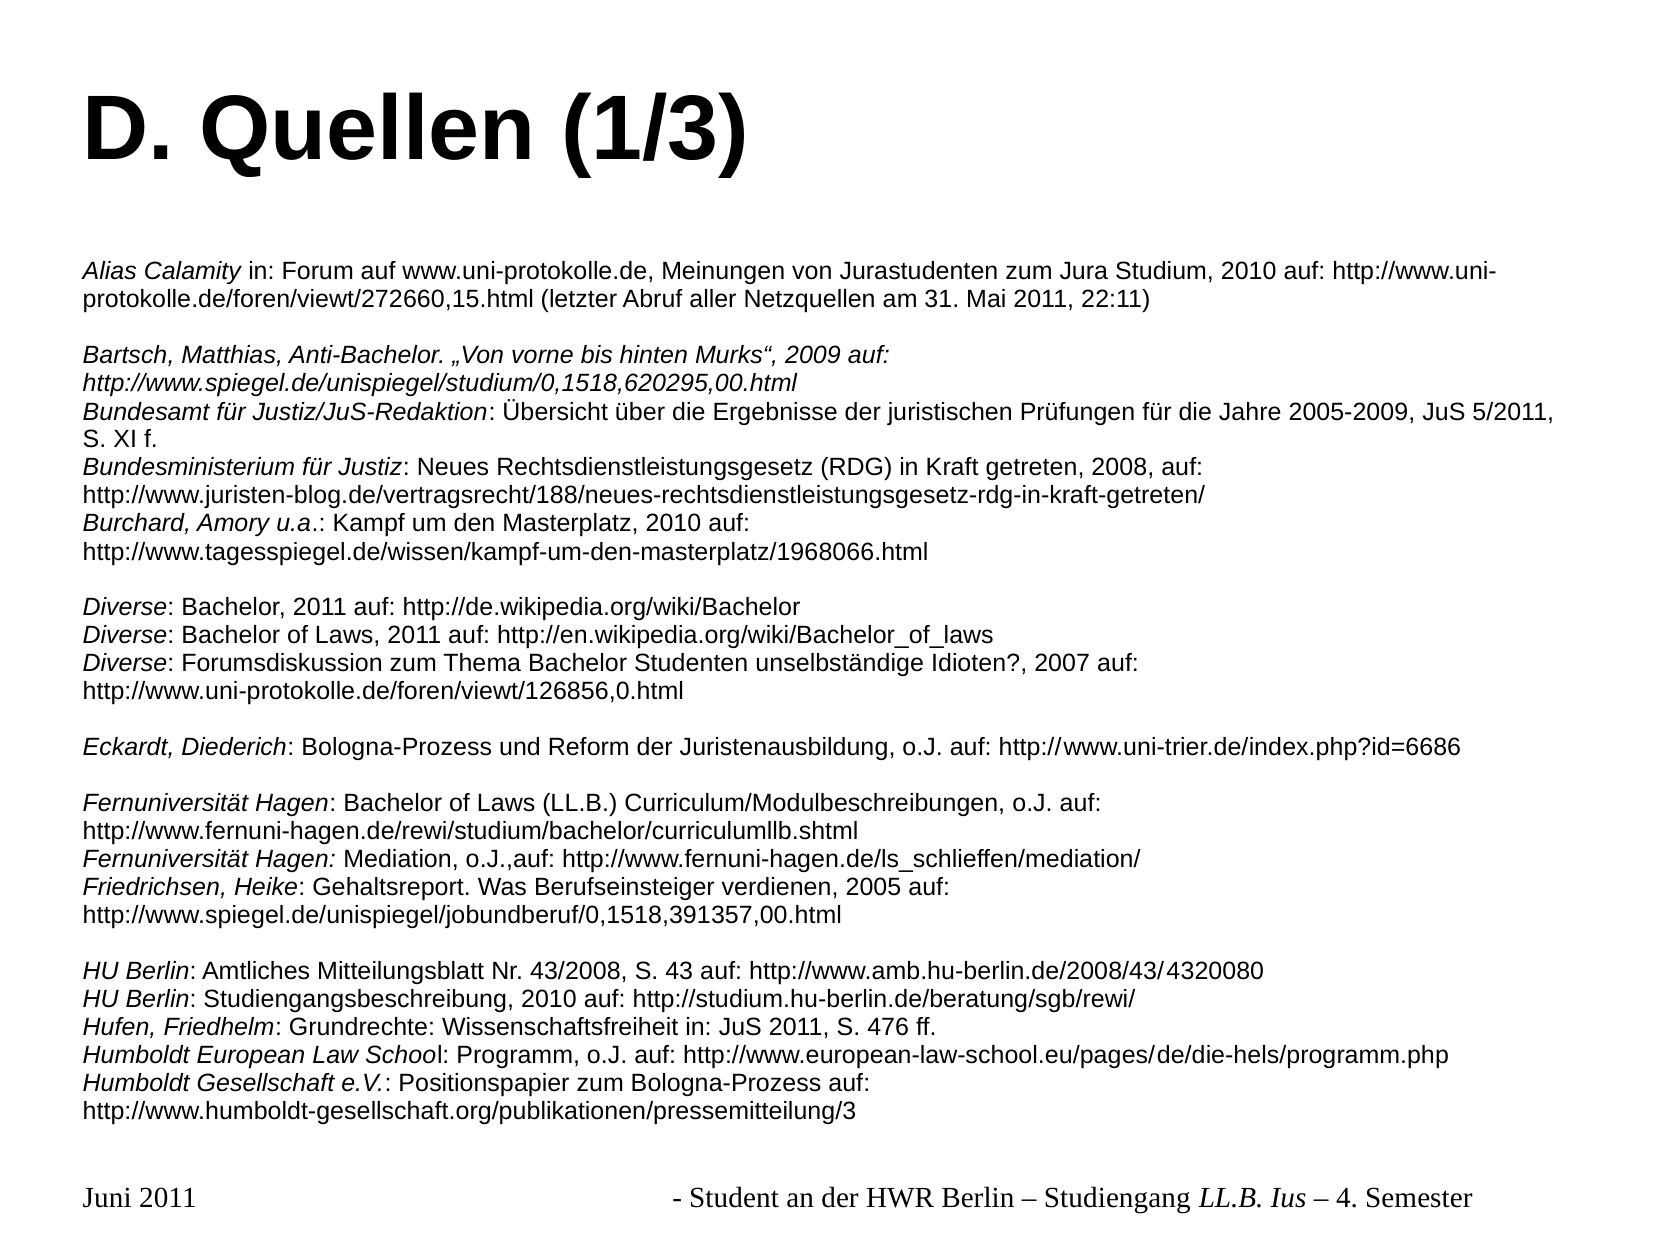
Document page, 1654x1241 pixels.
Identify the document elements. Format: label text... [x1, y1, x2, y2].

subtitle Alias Calamity in: Forum auf www.uni-protokolle.de, Meinungen von Jurastudenten zum Jura Studium, 2010 auf: http://www.uni-protokolle.de/foren/viewt/272660,15.html (letzter Abruf aller Netzquellen am 31. Mai 2011, 22:11) Bartsch, Matthias, Anti-Bachelor. „Von vorne bis hinten Murks“, 2009 auf: http://www.spiegel.de/unispiegel/studium/0,1518,620295,00.html Bundesamt für Justiz/JuS-Redaktion: Übersicht über die Ergebnisse der juristischen Prüfungen für die Jahre 2005-2009, JuS 5/2011, S. XI f. Bundesministerium für Justiz: Neues Rechtsdienstleistungsgesetz (RDG) in Kraft getreten, 2008, auf: http://www.juristen-blog.de/vertragsrecht/188/neues-rechtsdienstleistungsgesetz-rdg-in-kraft-getreten/ Burchard, Amory u.a.: Kampf um den Masterplatz, 2010 auf: http://www.tagesspiegel.de/wissen/kampf-um-den-masterplatz/1968066.html Diverse: Bachelor, 2011 auf: http://de.wikipedia.org/wiki/Bachelor Diverse: Bachelor of Laws, 2011 auf: http://en.wikipedia.org/wiki/Bachelor_of_laws Diverse: Forumsdiskussion zum Thema Bachelor Studenten unselbständige Idioten?, 2007 auf: http://www.uni-protokolle.de/foren/viewt/126856,0.html Eckardt, Diederich: Bologna-Prozess und Reform der Juristenausbildung, o.J. auf: http://­www.uni-­trier.de/­index.php?id=6686 Fernuniversität Hagen: Bachelor of Laws (LL.B.) Curriculum/Modulbeschreibungen, o.J. auf: http://www.fernuni-hagen.de/rewi/studium/bachelor/curriculumllb.shtml Fernuniversität Hagen: Mediation, o.J.,auf: http://www.fernuni-hagen.de/ls_schlieffen/mediation/ Friedrichsen, Heike: Gehaltsreport. Was Berufseinsteiger verdienen, 2005 auf: http://www.spiegel.de/unispiegel/jobundberuf/0,1518,391357,00.html HU Berlin: Amtliches Mitteilungsblatt Nr. 43/2008, S. 43 auf: http://www.amb.hu-berlin.de/2008/43/­4320080 HU Berlin: Studiengangsbeschreibung, 2010 auf: http://studium.hu-berlin.de/beratung/sgb/rewi/ Hufen, Friedhelm: Grundrechte: Wissenschaftsfreiheit in: JuS 2011, S. 476 ff. Humboldt European Law School: Programm, o.J. auf: http://www.european-law-school.eu/pages/­de/­die-hels/programm.php Humboldt Gesellschaft e.V.: Positionspapier zum Bologna-Prozess auf: http://www.humboldt-gesellschaft.org/publikationen/pressemitteilung/3 [82, 240, 1571, 1142]
title D. Quellen (1/3) [82, 49, 1571, 207]
